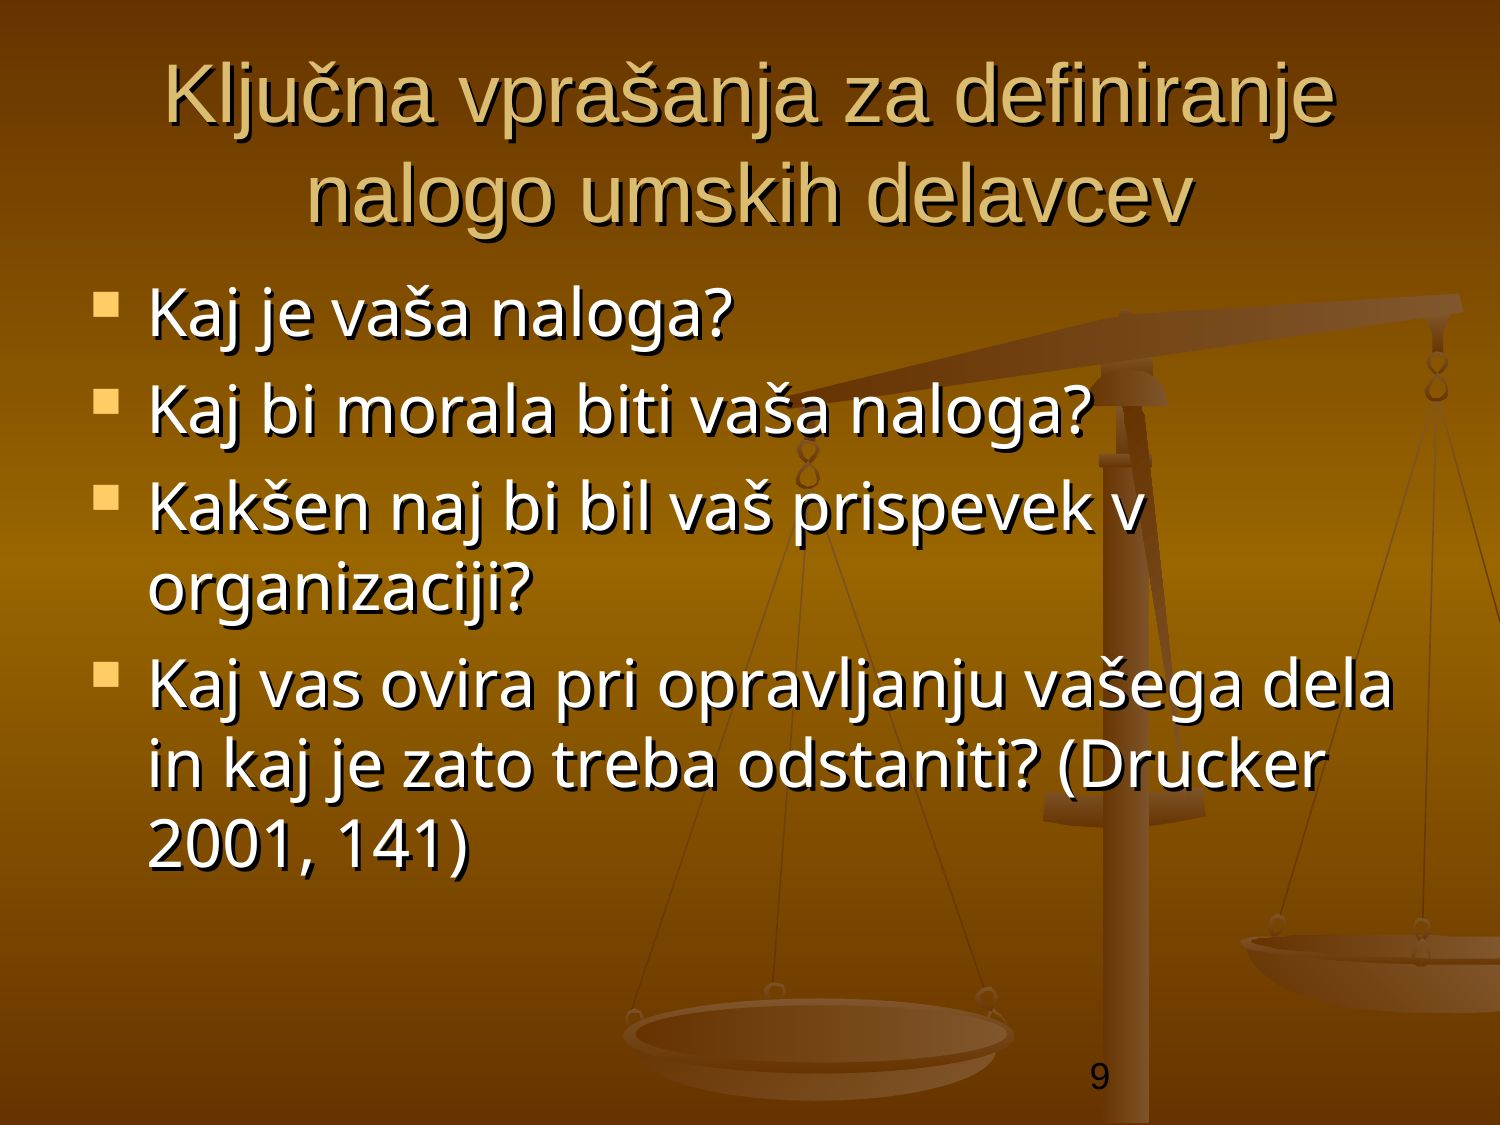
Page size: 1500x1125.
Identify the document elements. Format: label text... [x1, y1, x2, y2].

list Kaj je vaša naloga? Kaj bi morala biti vaša naloga? Kakšen naj bi bil vaš prispevek v organizaciji? Kaj vas ovira pri opravljanju vašega dela in kaj je zato treba odstaniti? (Drucker 2001, 141) [75, 262, 1426, 1006]
title Ključna vprašanja za definiranje nalogo umskih delavcev [75, 31, 1426, 248]
